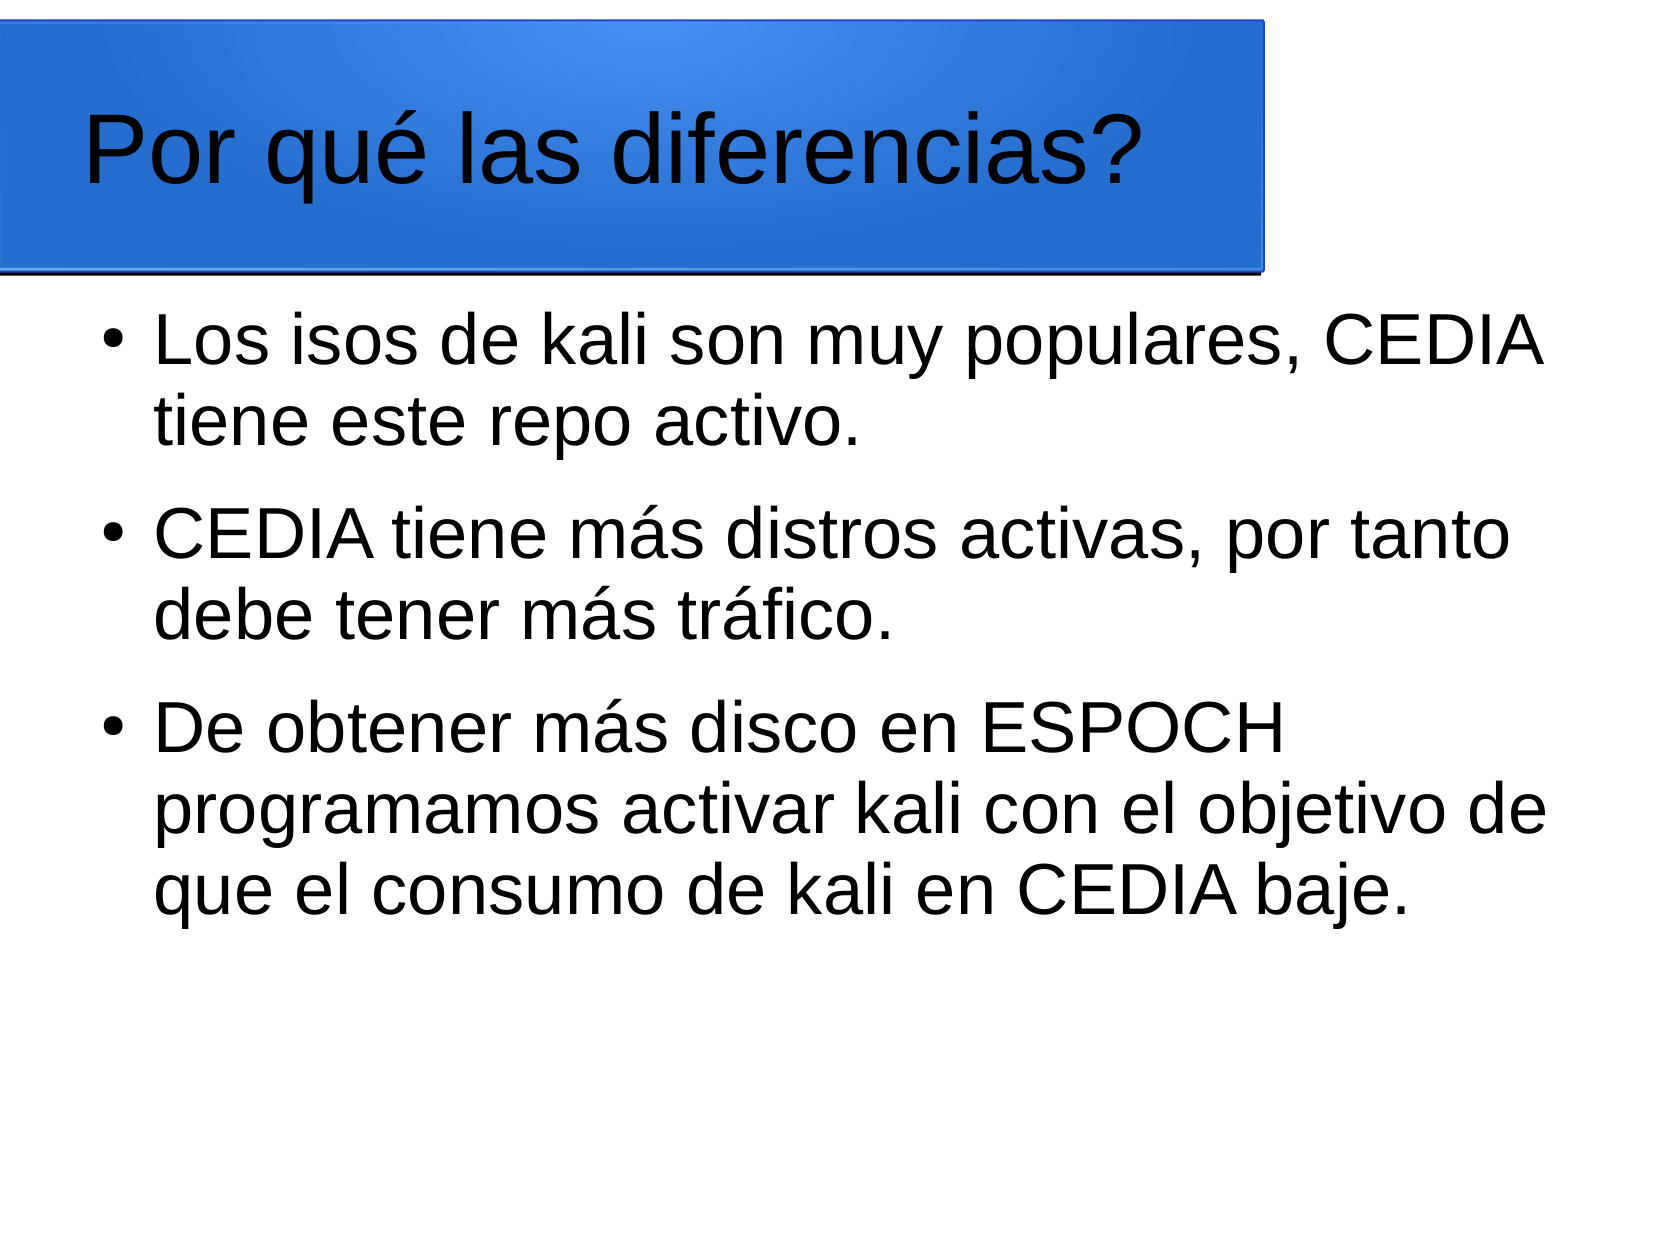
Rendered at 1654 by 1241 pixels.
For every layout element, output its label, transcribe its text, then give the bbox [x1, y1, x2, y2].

title Por qué las diferencias? [82, 47, 1235, 252]
list Los isos de kali son muy populares, CEDIA tiene este repo activo. CEDIA tiene más distros activas, por tanto debe tener más tráfico. De obtener más disco en ESPOCH programamos activar kali con el objetivo de que el consumo de kali en CEDIA baje. [82, 299, 1571, 1019]
